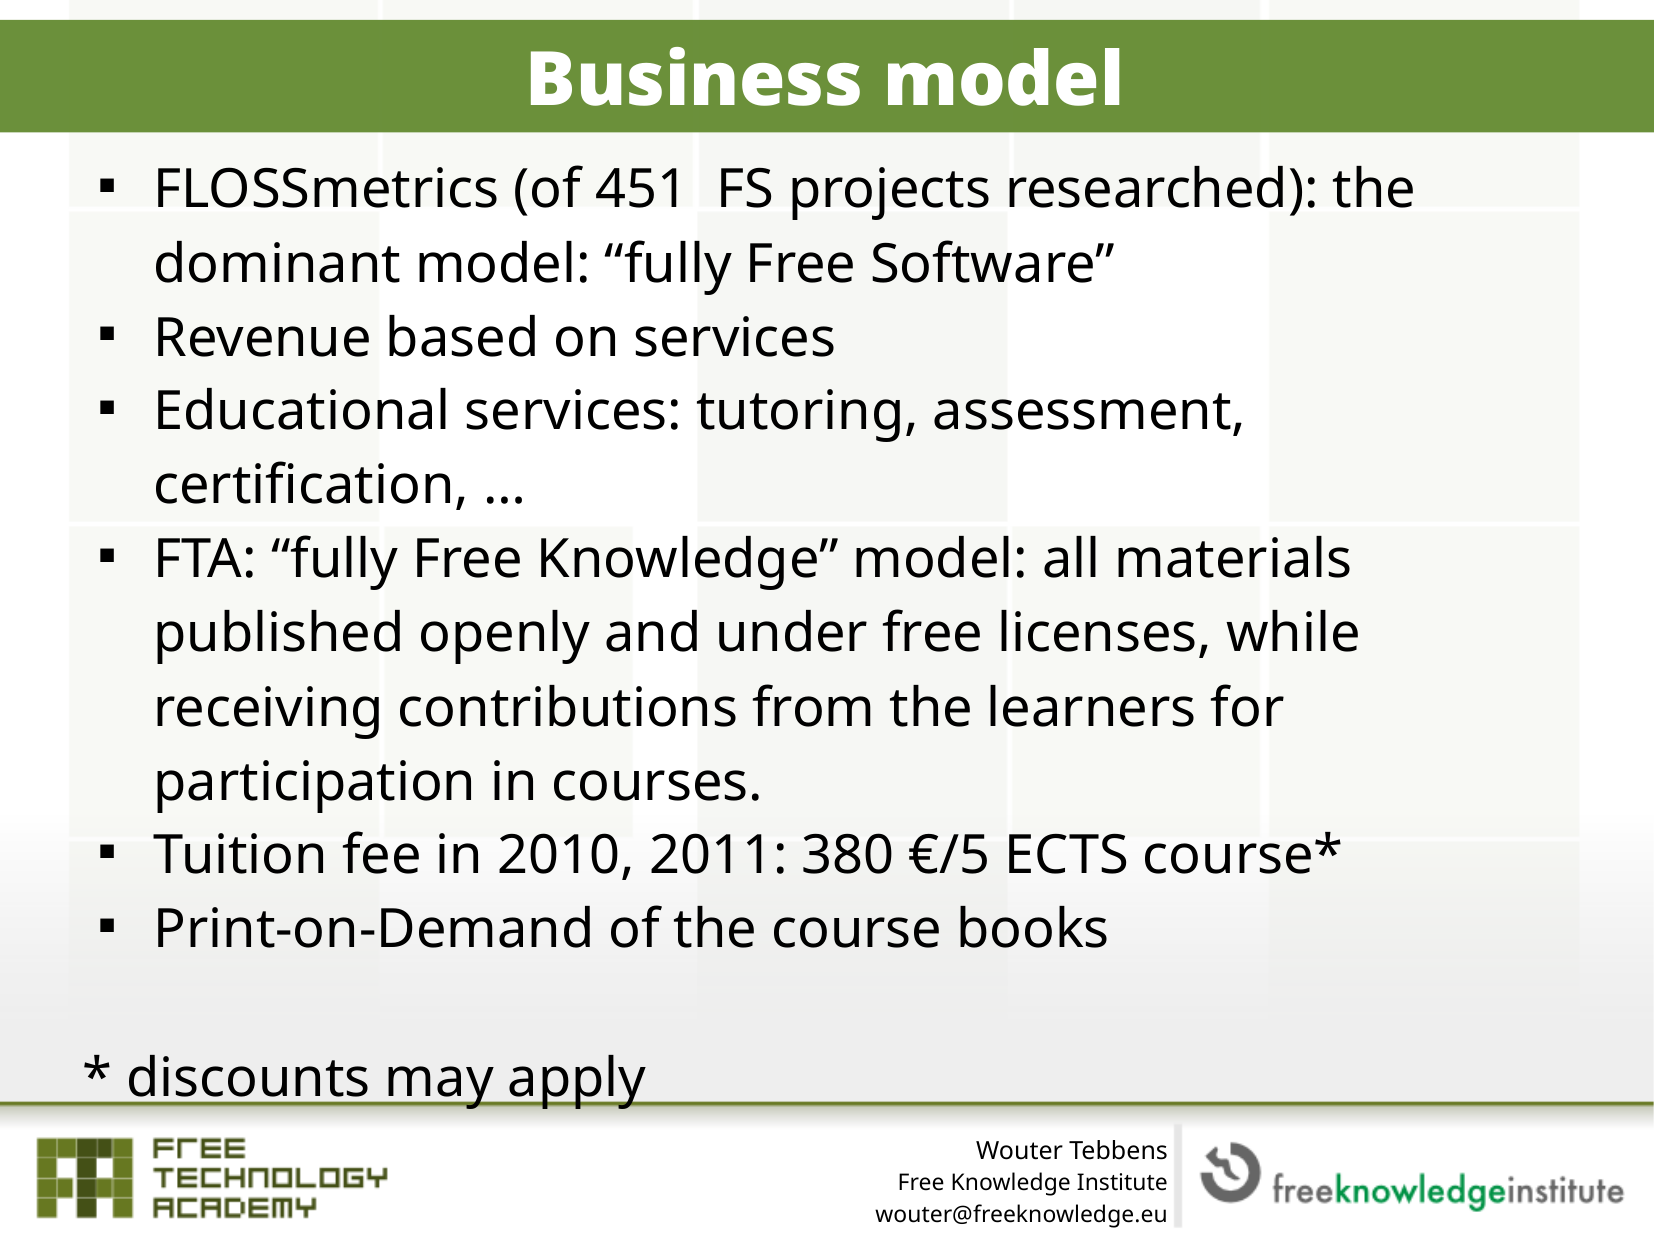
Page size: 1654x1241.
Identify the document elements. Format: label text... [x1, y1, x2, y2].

title Business model [37, 32, 1613, 120]
picture [0, 133, 1654, 1241]
list FLOSSmetrics (of 451 FS projects researched): the dominant model: “fully Free Software” Revenue based on services Educational services: tutoring, assessment, certification, … FTA: “fully Free Knowledge” model: all materials published openly and under free licenses, while receiving contributions from the learners for participation in courses. Tuition fee in 2010, 2011: 380 €/5 ECTS course* Print-on-Demand of the course books * discounts may apply [82, 150, 1571, 970]
picture [0, 0, 1654, 19]
